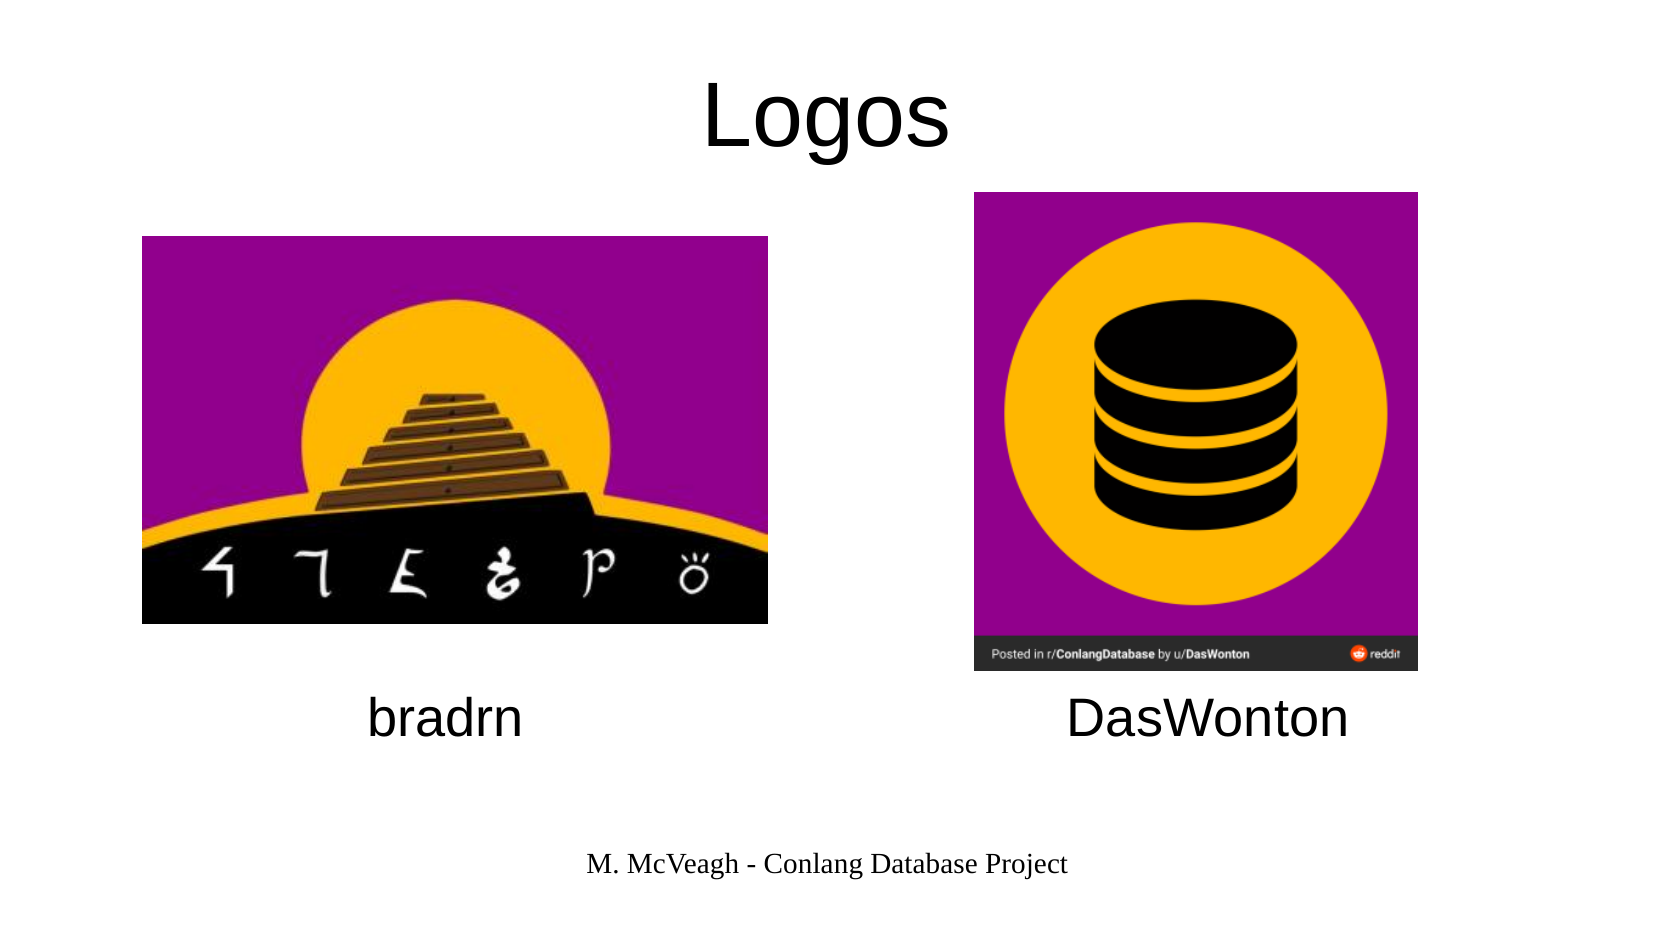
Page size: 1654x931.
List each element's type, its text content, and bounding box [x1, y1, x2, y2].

list DasWonton [845, 679, 1572, 757]
list bradrn [82, 679, 809, 757]
picture [974, 192, 1418, 671]
title Logos [82, 37, 1571, 193]
picture [142, 236, 768, 624]
